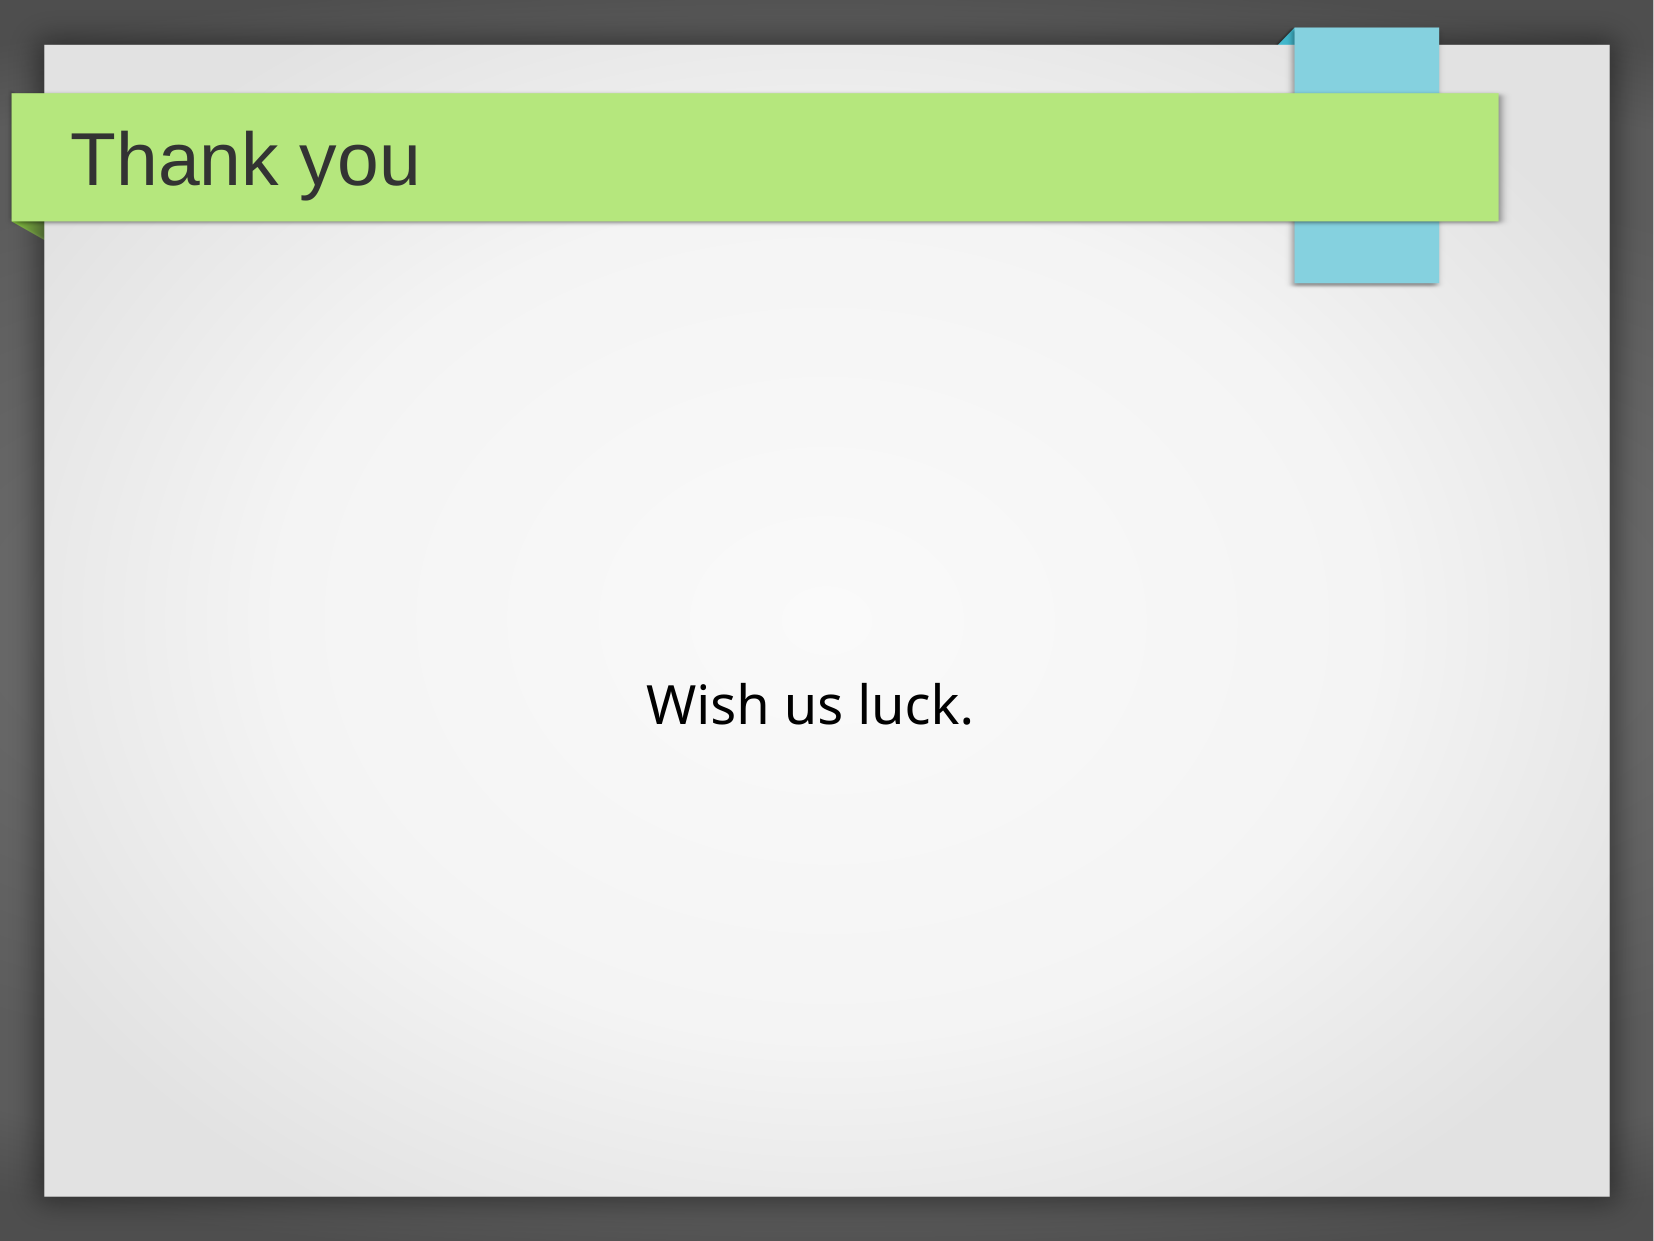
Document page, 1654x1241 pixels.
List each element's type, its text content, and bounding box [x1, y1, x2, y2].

subtitle Wish us luck. [82, 343, 1538, 1063]
title Thank you [70, 106, 1229, 213]
picture [0, 0, 1654, 1241]
